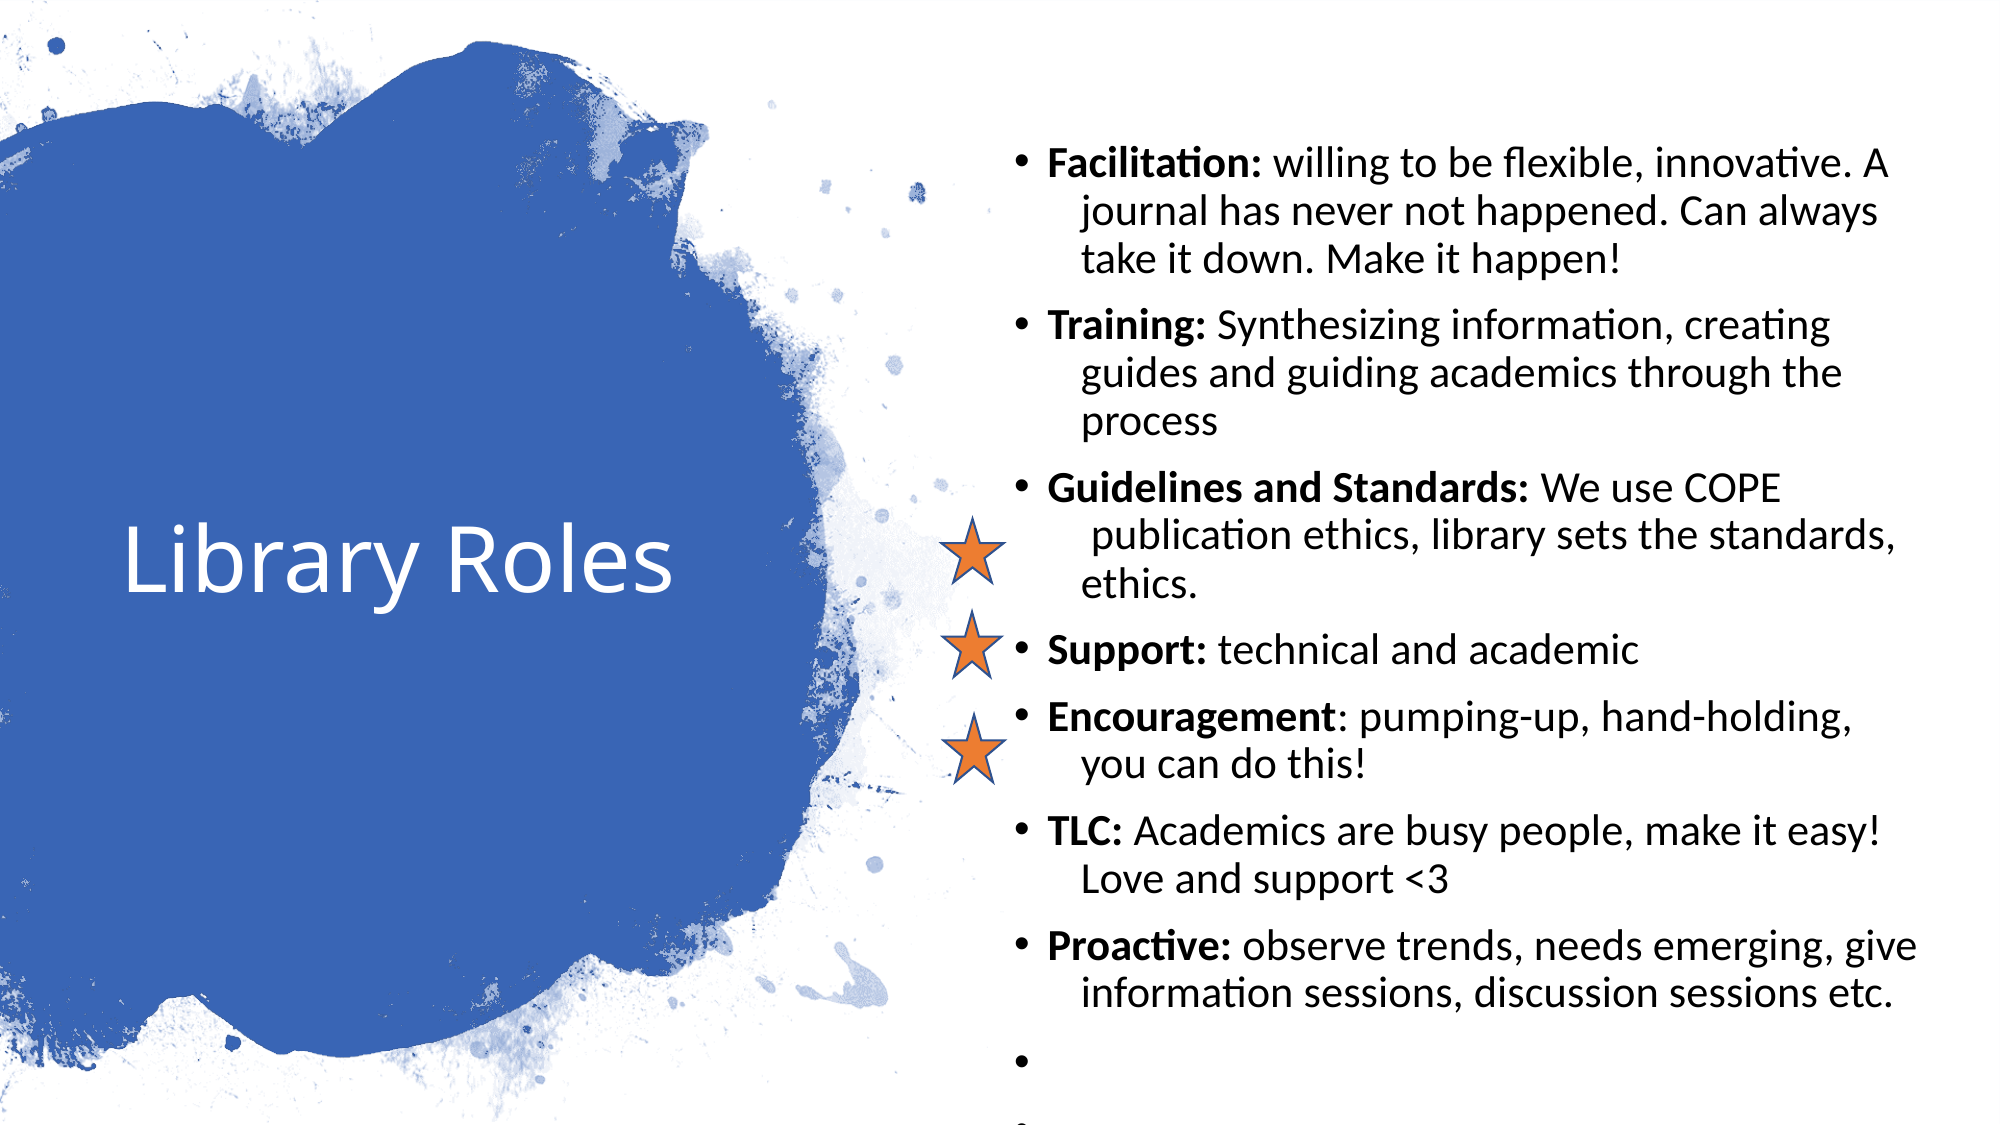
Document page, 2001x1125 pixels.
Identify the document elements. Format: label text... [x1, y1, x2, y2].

text_box [942, 611, 1002, 677]
list Facilitation: willing to be flexible, innovative. A journal has never not happened. Can always take it down. Make it happen! Training: Synthesizing information, creating guides and guiding academics through the process Guidelines and Standards: We use COPE publication ethics, library sets the standards, ethics. Support: technical and academic Encouragement: pumping-up, hand-holding, you can do this! TLC: Academics are busy people, make it easy! Love and support <3 Proactive: observe trends, needs emerging, give information sessions, discussion sessions etc. [999, 131, 1935, 1053]
title Library Roles [105, 336, 707, 790]
picture [0, 0, 2000, 1125]
text_box [943, 714, 1005, 783]
text_box [941, 518, 1004, 583]
